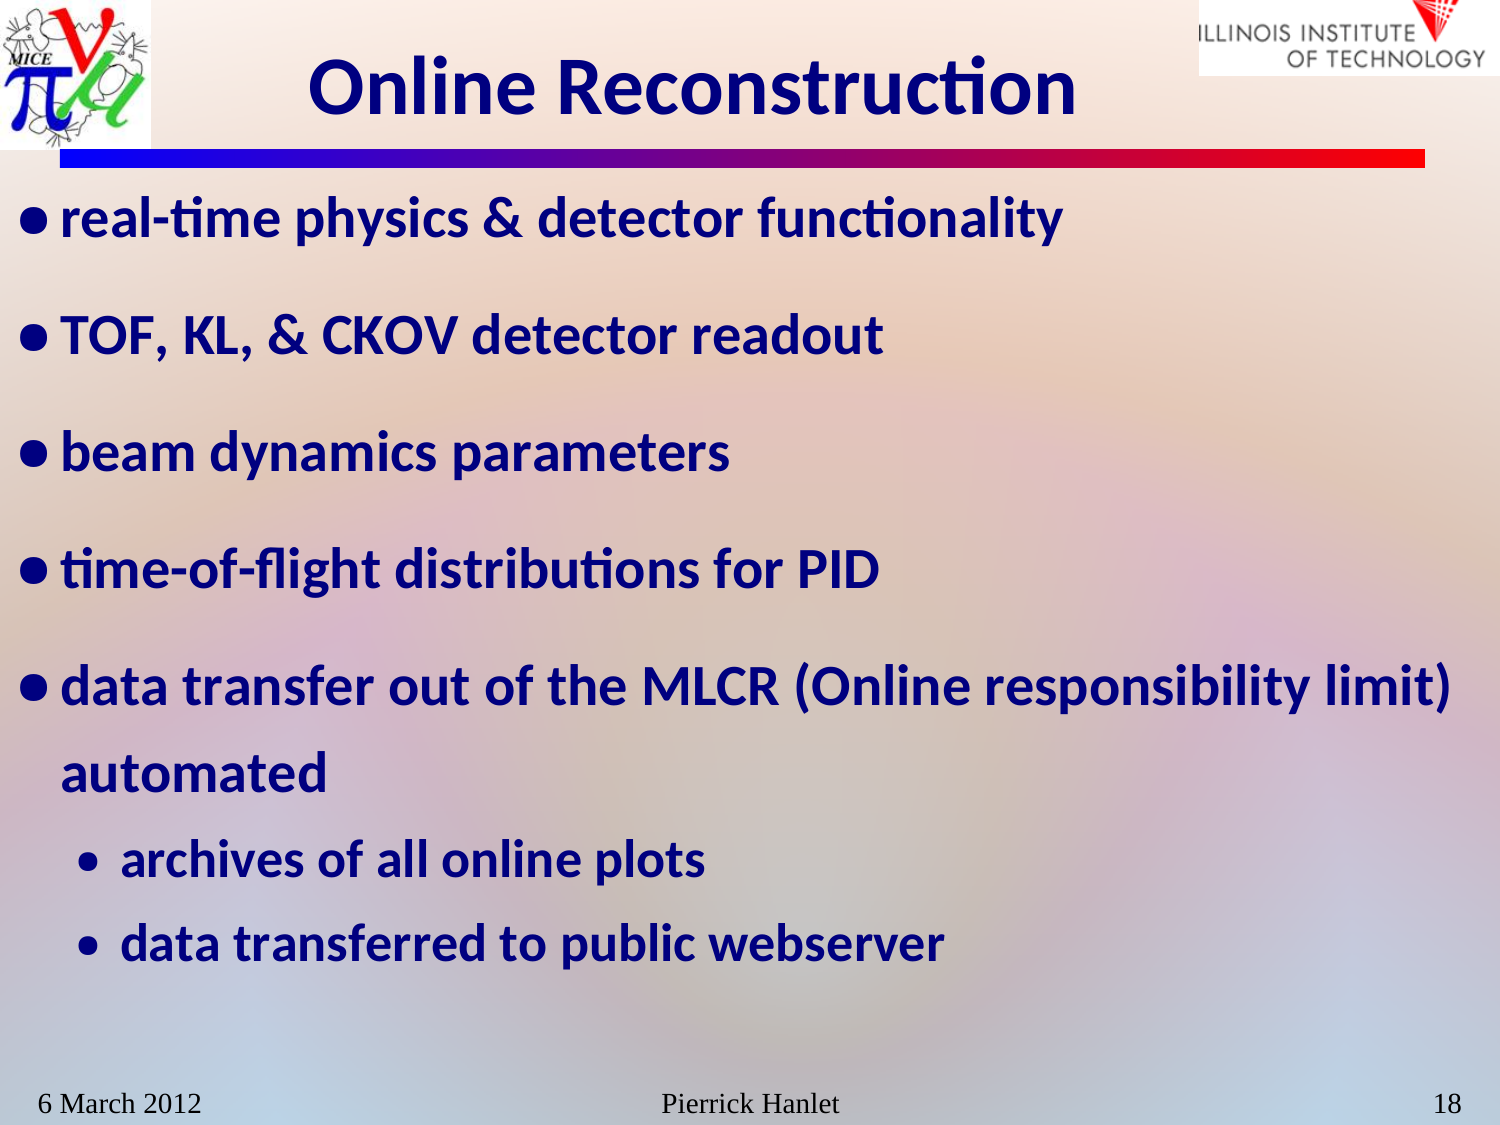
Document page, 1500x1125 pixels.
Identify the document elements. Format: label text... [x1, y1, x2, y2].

picture [0, 0, 1500, 164]
picture [0, 1066, 1500, 1125]
text_box real-time physics & detector functionality TOF, KL, & CKOV detector readout beam dynamics parameters time-of-flight distributions for PID data transfer out of the MLCR (Online responsibility limit) automated archives of all online plots data transferred to public webserver [0, 164, 1500, 1066]
title Online Reconstruction [149, 38, 1238, 151]
